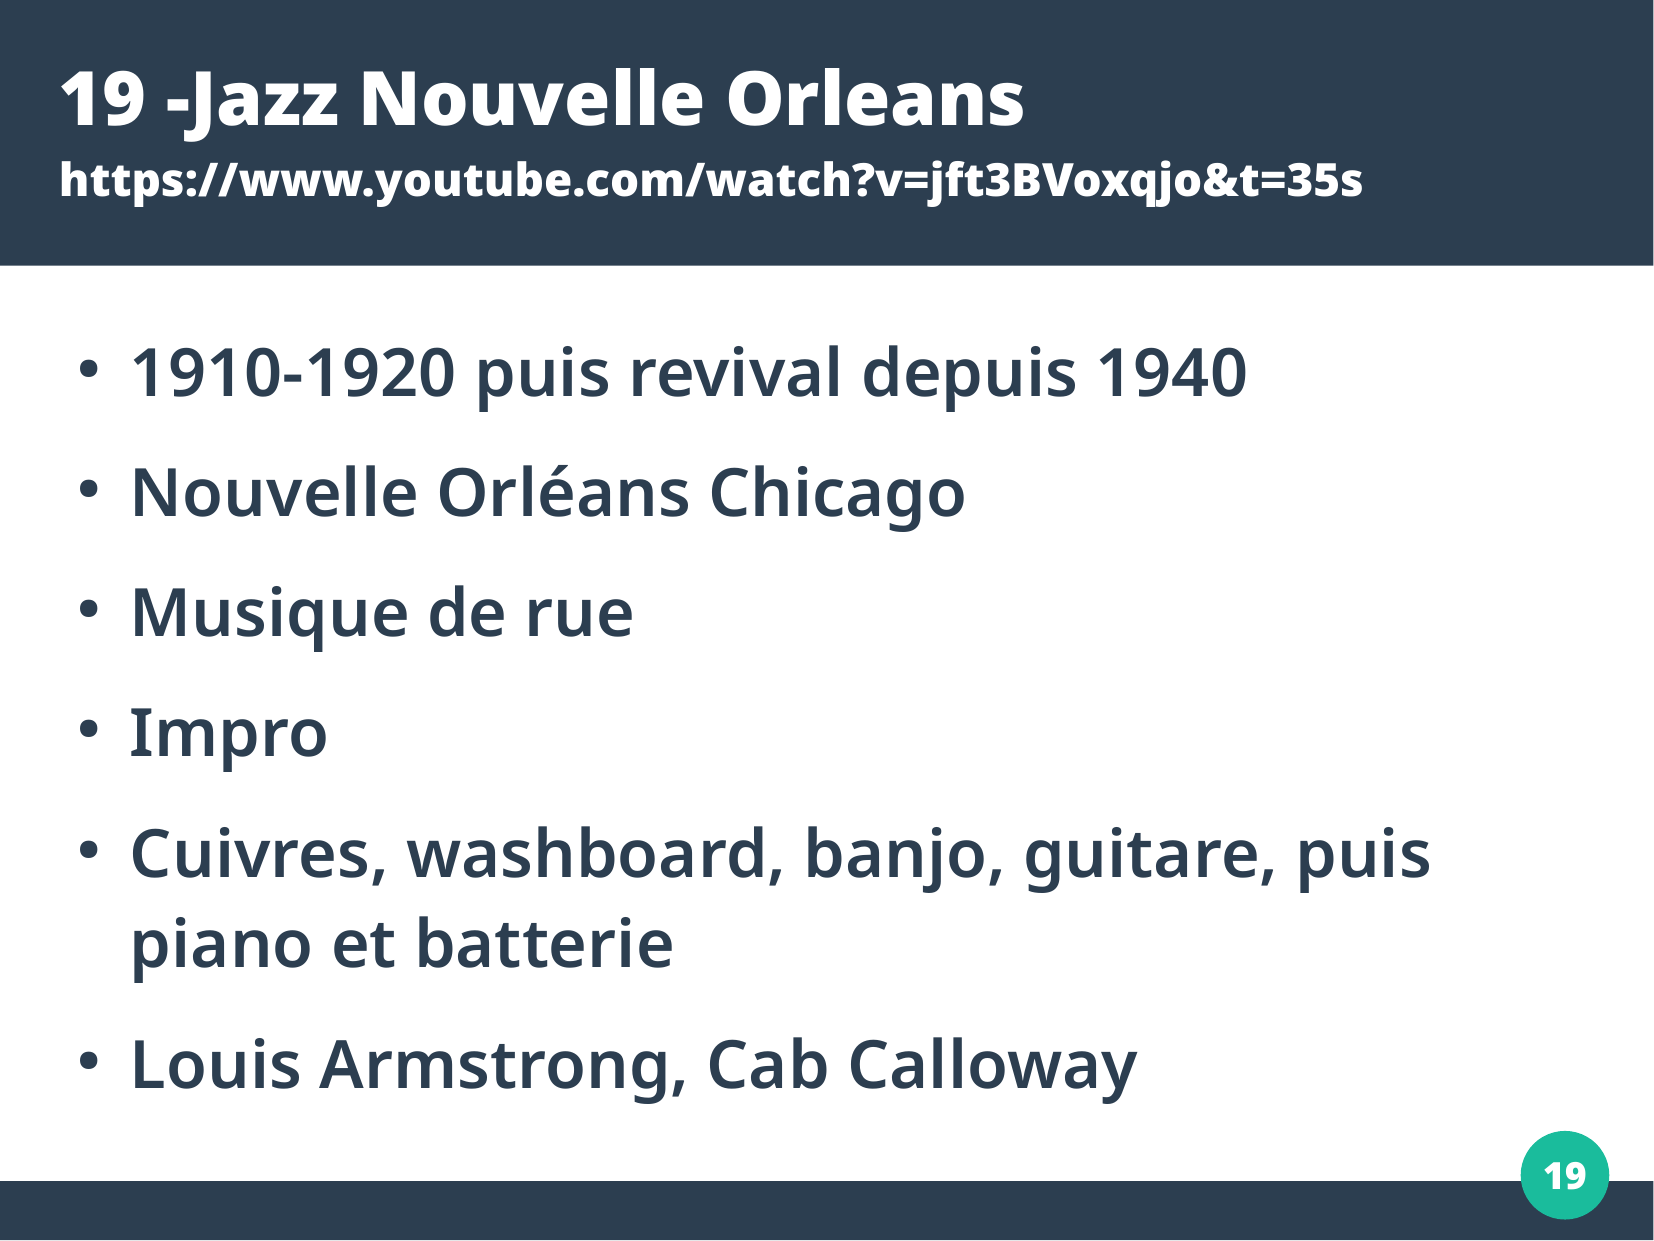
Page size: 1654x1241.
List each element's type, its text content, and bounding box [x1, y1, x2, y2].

title 19 -Jazz Nouvelle Orleans https://www.youtube.com/watch?v=jft3BVoxqjo&t=35s [59, 49, 1595, 207]
list 1910-1920 puis revival depuis 1940 Nouvelle Orléans Chicago Musique de rue Impro Cuivres, washboard, banjo, guitare, puis piano et batterie Louis Armstrong, Cab Calloway [59, 324, 1595, 1152]
